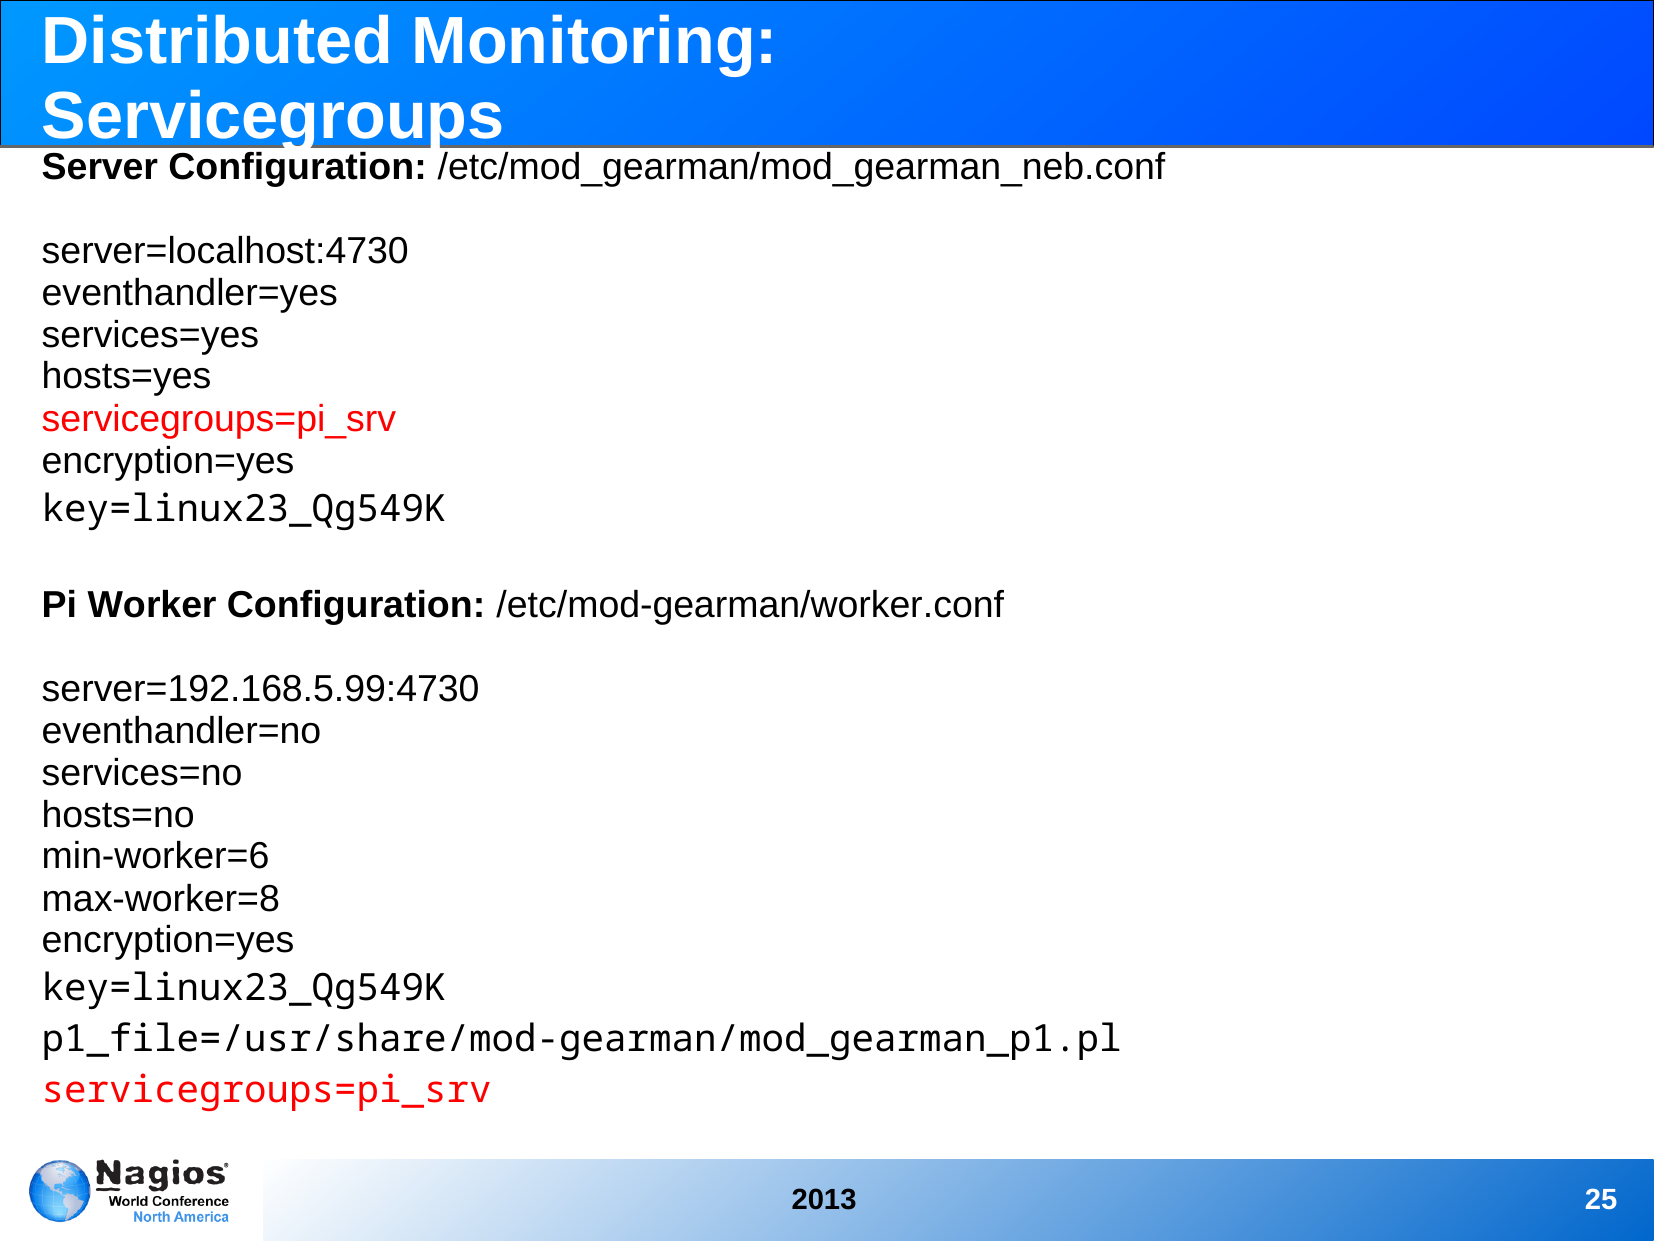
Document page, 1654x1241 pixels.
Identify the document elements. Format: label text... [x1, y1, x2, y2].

subtitle Server Configuration: /etc/mod_gearman/mod_gearman_neb.conf server=localhost:4730 eventhandler=yes services=yes hosts=yes servicegroups=pi_srv encryption=yes key=linux23_Qg549K Pi Worker Configuration: /etc/mod-gearman/worker.conf server=192.168.5.99:4730 eventhandler=no services=no hosts=no min-worker=6 max-worker=8 encryption=yes key=linux23_Qg549K p1_file=/usr/share/mod-gearman/mod_gearman_p1.pl servicegroups=pi_srv [41, 163, 1628, 1096]
title Distributed Monitoring: Servicegroups [41, 3, 1248, 153]
picture [29, 1159, 229, 1235]
